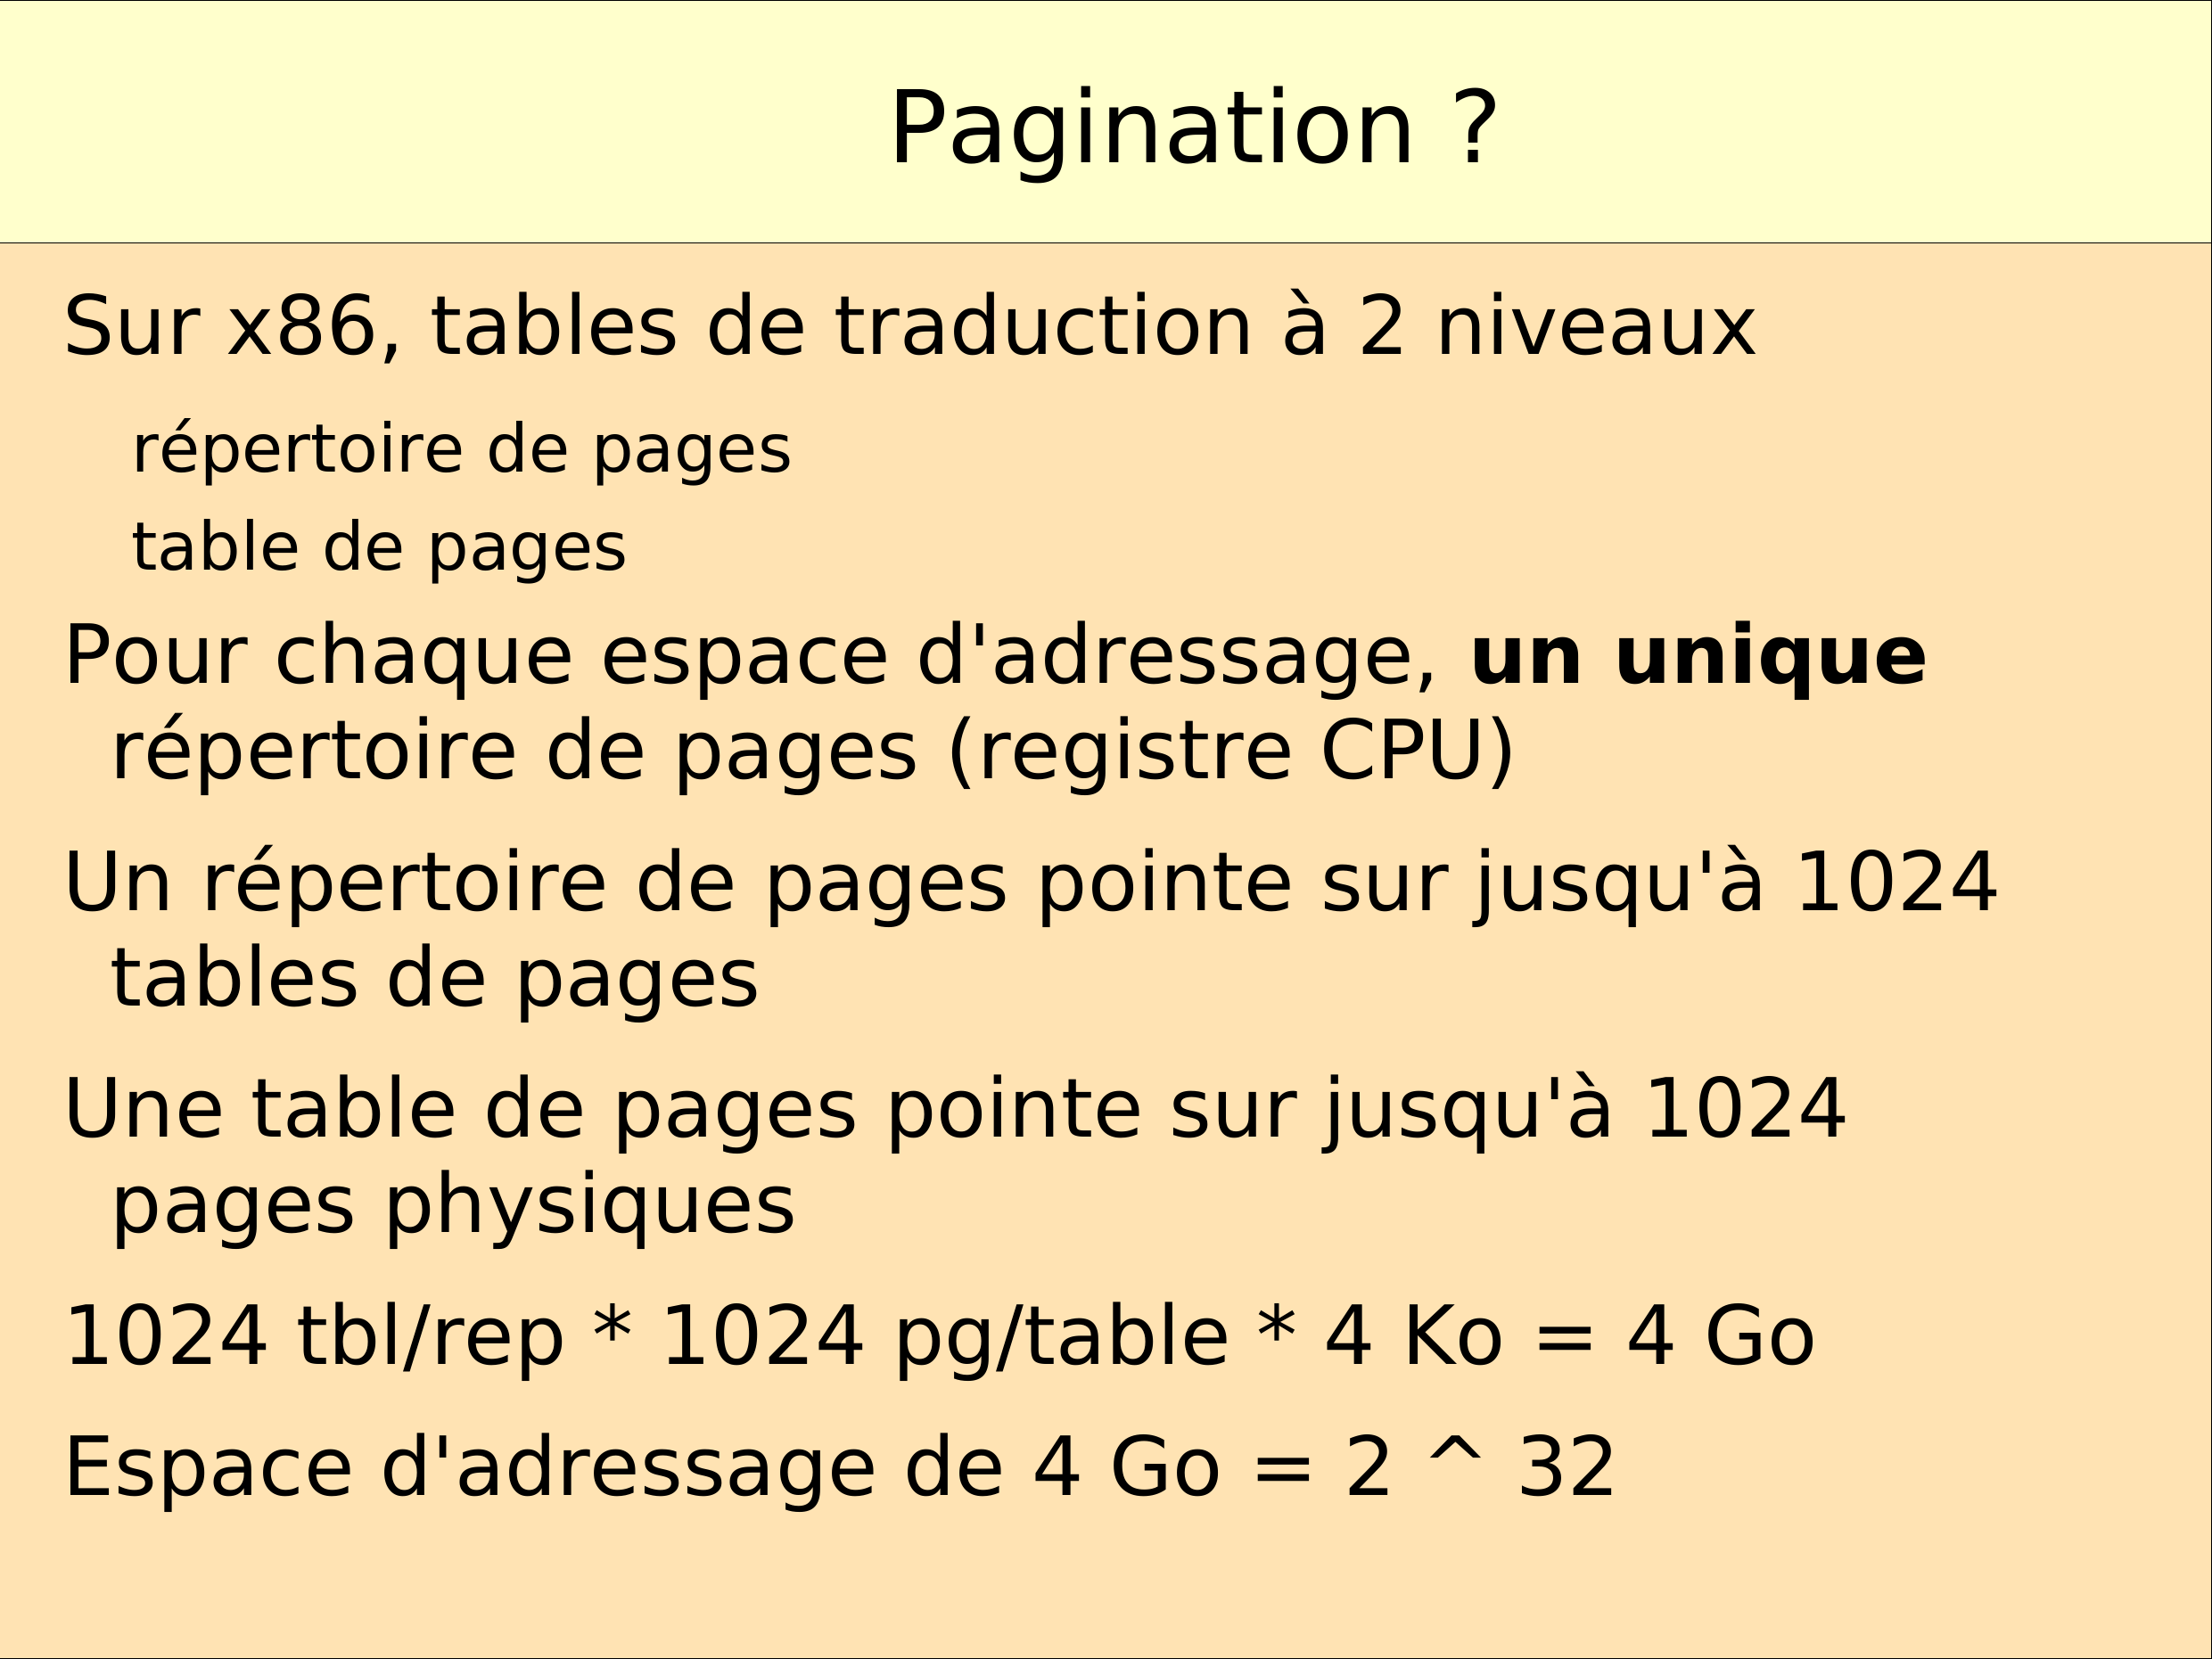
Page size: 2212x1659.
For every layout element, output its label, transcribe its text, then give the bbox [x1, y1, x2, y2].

title Pagination ? [336, 47, 2054, 208]
list Sur x86, tables de traduction à 2 niveaux répertoire de pages table de pages Pour chaque espace d'adressage, un unique répertoire de pages (registre CPU) Un répertoire de pages pointe sur jusqu'à 1024 tables de pages Une table de pages pointe sur jusqu'à 1024 pages physiques 1024 tbl/rep * 1024 pg/table * 4 Ko = 4 Go Espace d'adressage de 4 Go = 2 ^ 32 [47, 278, 2120, 1644]
